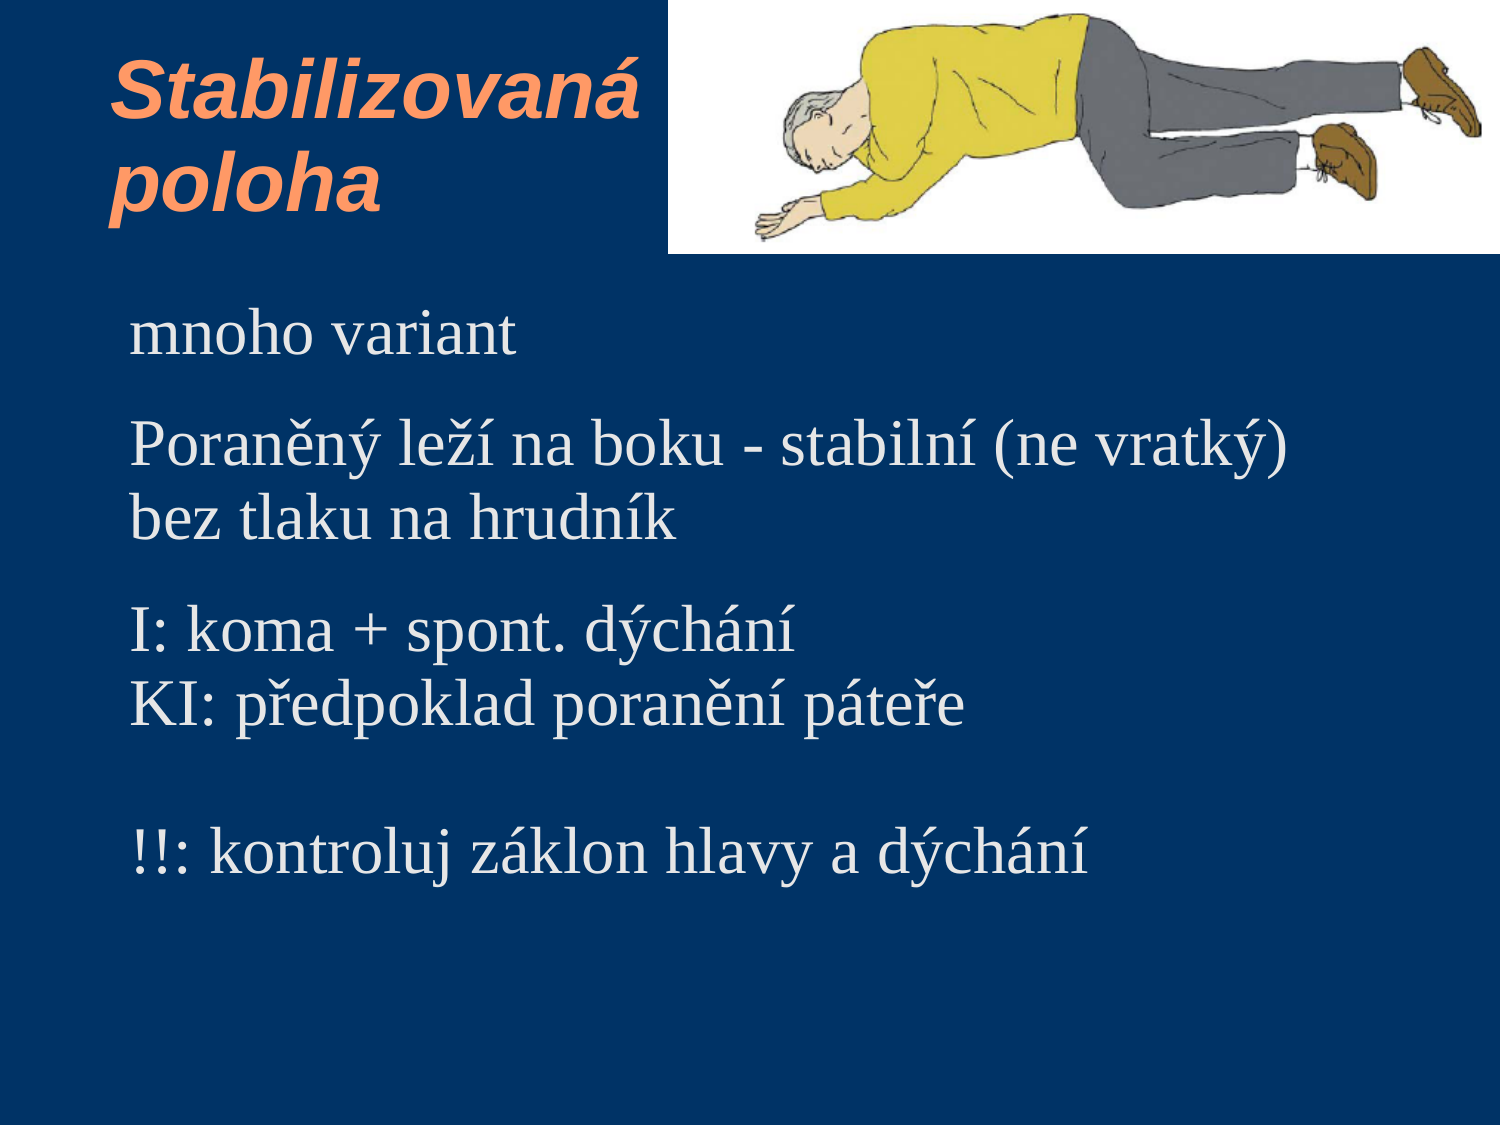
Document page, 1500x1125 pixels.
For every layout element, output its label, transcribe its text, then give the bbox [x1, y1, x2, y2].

title Stabilizovaná poloha [110, 35, 680, 236]
picture [668, 0, 1500, 254]
list mnoho variant Poraněný leží na boku - stabilní (ne vratký) bez tlaku na hrudník I: koma + spont. dýchání KI: předpoklad poranění páteře !!: kontroluj záklon hlavy a dýchání [111, 295, 1418, 1092]
